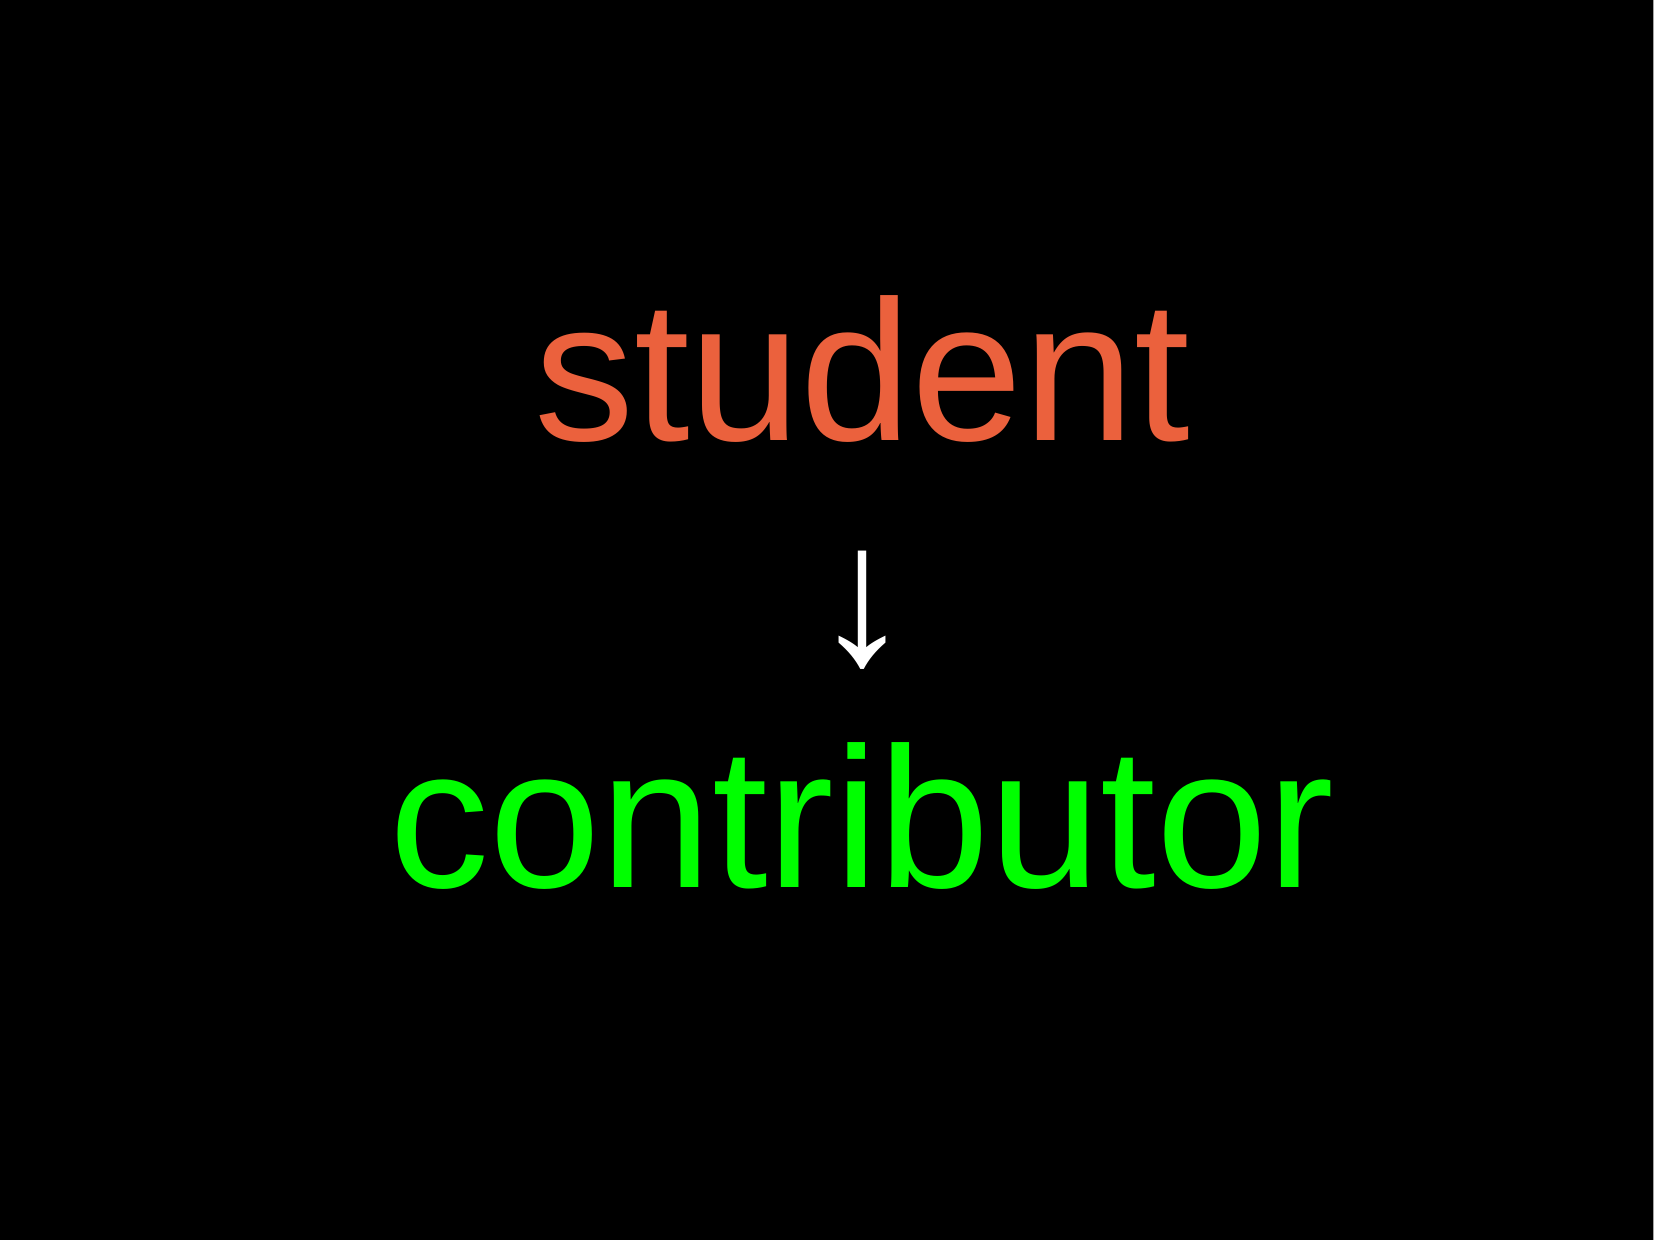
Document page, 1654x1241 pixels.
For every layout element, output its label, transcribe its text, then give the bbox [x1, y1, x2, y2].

text_box student ↓ contributor [375, 252, 1351, 938]
